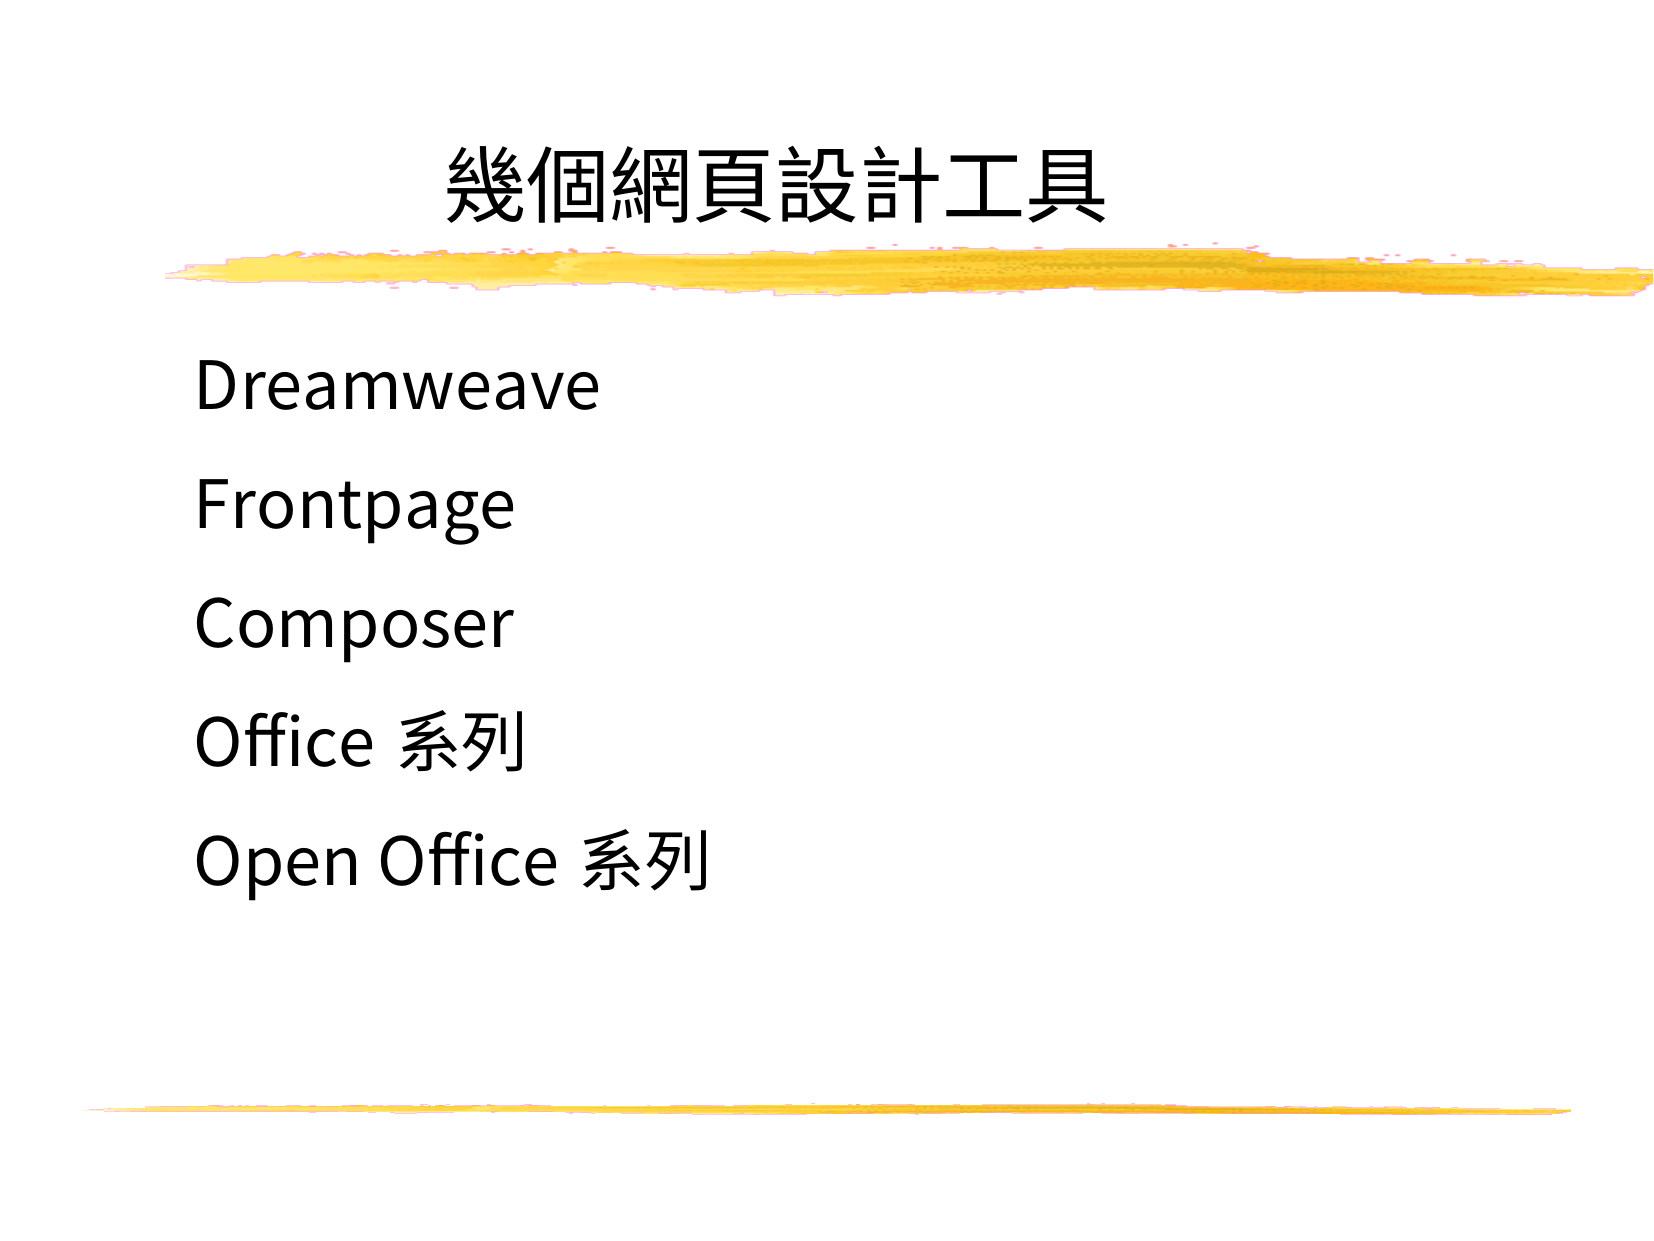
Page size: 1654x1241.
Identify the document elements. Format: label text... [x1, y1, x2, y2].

picture [82, 1102, 179, 1117]
title 幾個網頁設計工具 [73, 41, 1479, 249]
picture [1447, 1102, 1571, 1117]
picture [165, 237, 1654, 308]
list Dreamweave Frontpage Composer Office系列 Open Office系列 [179, 316, 1447, 1162]
